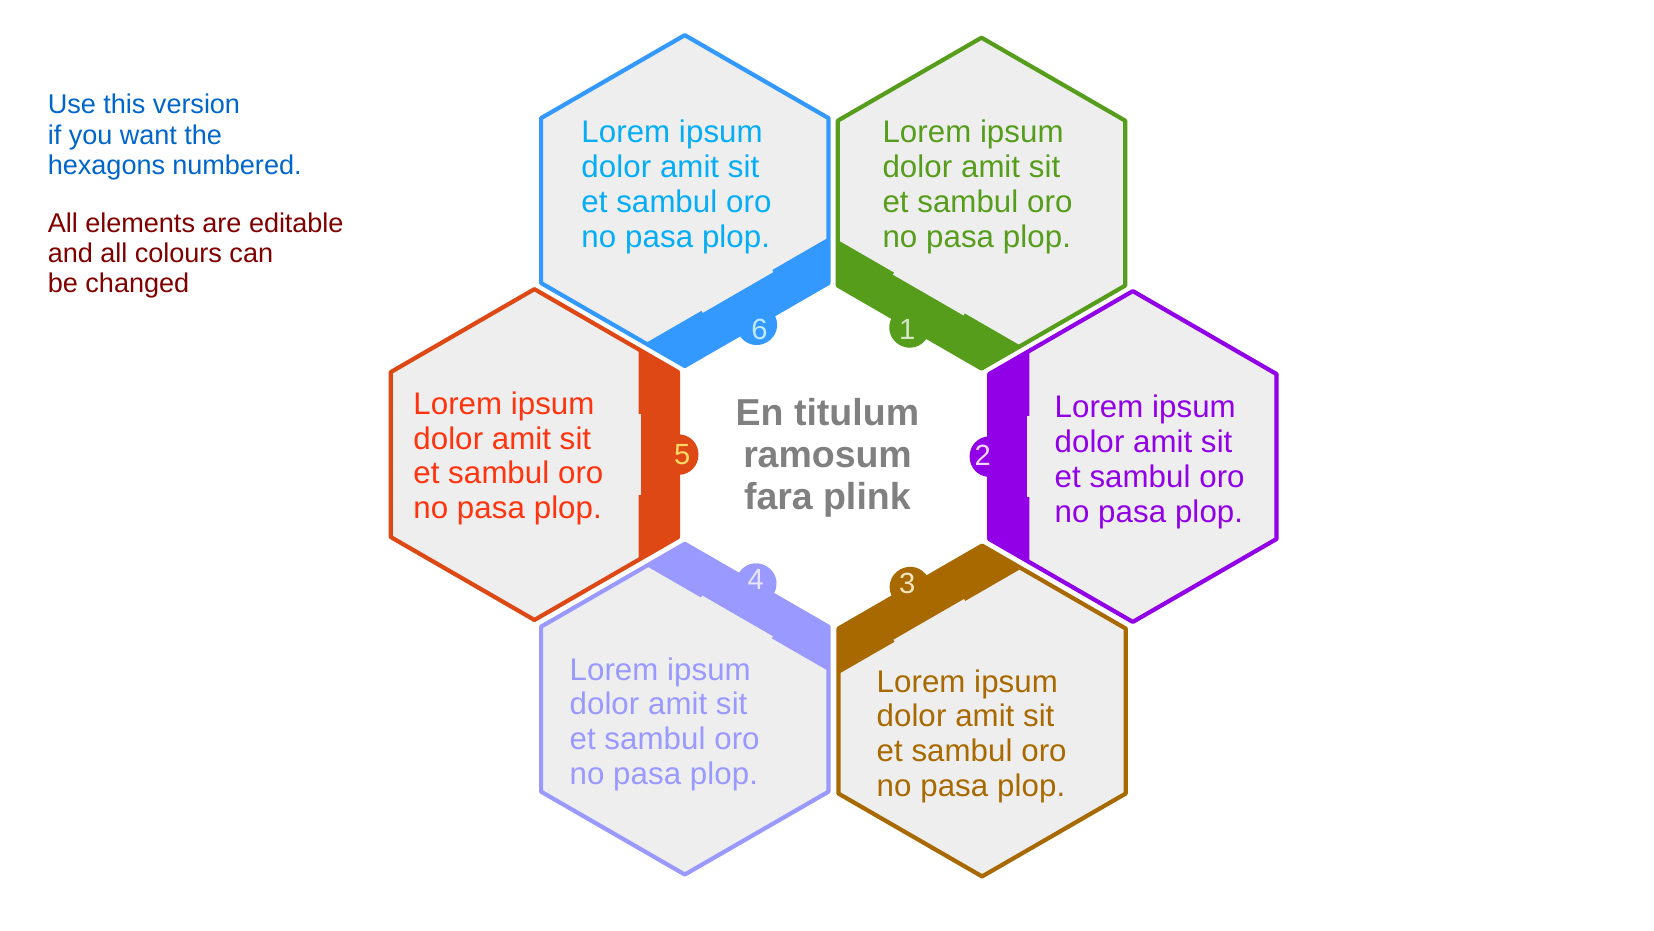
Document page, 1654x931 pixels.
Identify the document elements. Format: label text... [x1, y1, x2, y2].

text_box [390, 289, 691, 620]
text_box [976, 291, 1277, 622]
text_box Use this version if you want the hexagons numbered. [33, 82, 317, 187]
text_box [837, 37, 1126, 369]
text_box Lorem ipsum dolor amit sit et sambul oro no pasa plop. [861, 656, 1100, 811]
text_box [838, 545, 1126, 809]
text_box 5 [657, 438, 708, 471]
text_box Lorem ipsum dolor amit sit et sambul oro no pasa plop. [554, 644, 793, 799]
text_box [541, 35, 829, 366]
text_box 1 [882, 313, 933, 346]
text_box Lorem ipsum dolor amit sit et sambul oro no pasa plop. [1039, 382, 1278, 537]
text_box [868, 811, 1096, 877]
text_box Lorem ipsum dolor amit sit et sambul oro no pasa plop. [867, 107, 1106, 261]
text_box All elements are editable and all colours can be changed [33, 200, 359, 305]
text_box En titulum ramosum fara plink [720, 383, 959, 524]
text_box 3 [882, 567, 933, 600]
text_box 6 [734, 313, 785, 346]
text_box [541, 542, 829, 875]
text_box Lorem ipsum dolor amit sit et sambul oro no pasa plop. [398, 378, 637, 533]
text_box 4 [730, 563, 781, 596]
text_box Lorem ipsum dolor amit sit et sambul oro no pasa plop. [566, 107, 805, 262]
text_box 2 [959, 438, 1008, 472]
